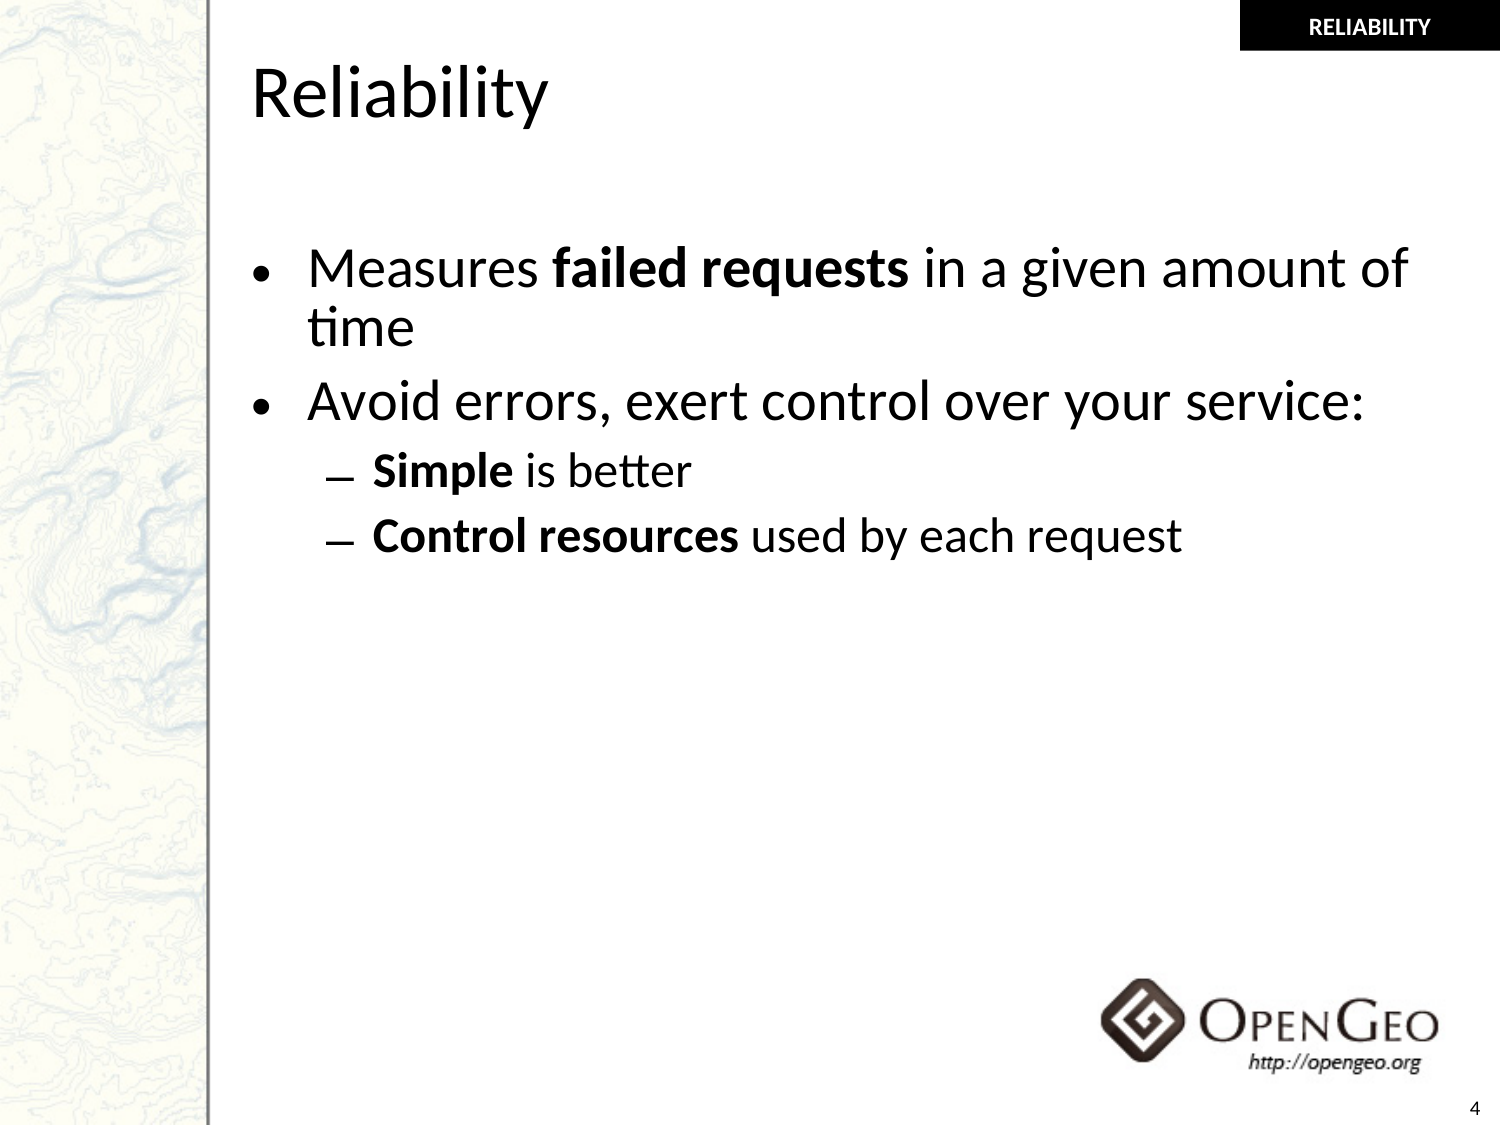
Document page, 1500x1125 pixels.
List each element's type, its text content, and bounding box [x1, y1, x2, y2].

list Measures failed requests in a given amount of time Avoid errors, exert control over your service: Simple is better Control resources used by each request [236, 236, 1426, 1034]
text_box RELIABILITY [1240, 0, 1500, 51]
title Reliability [236, 13, 1426, 185]
picture [0, 0, 1500, 1125]
